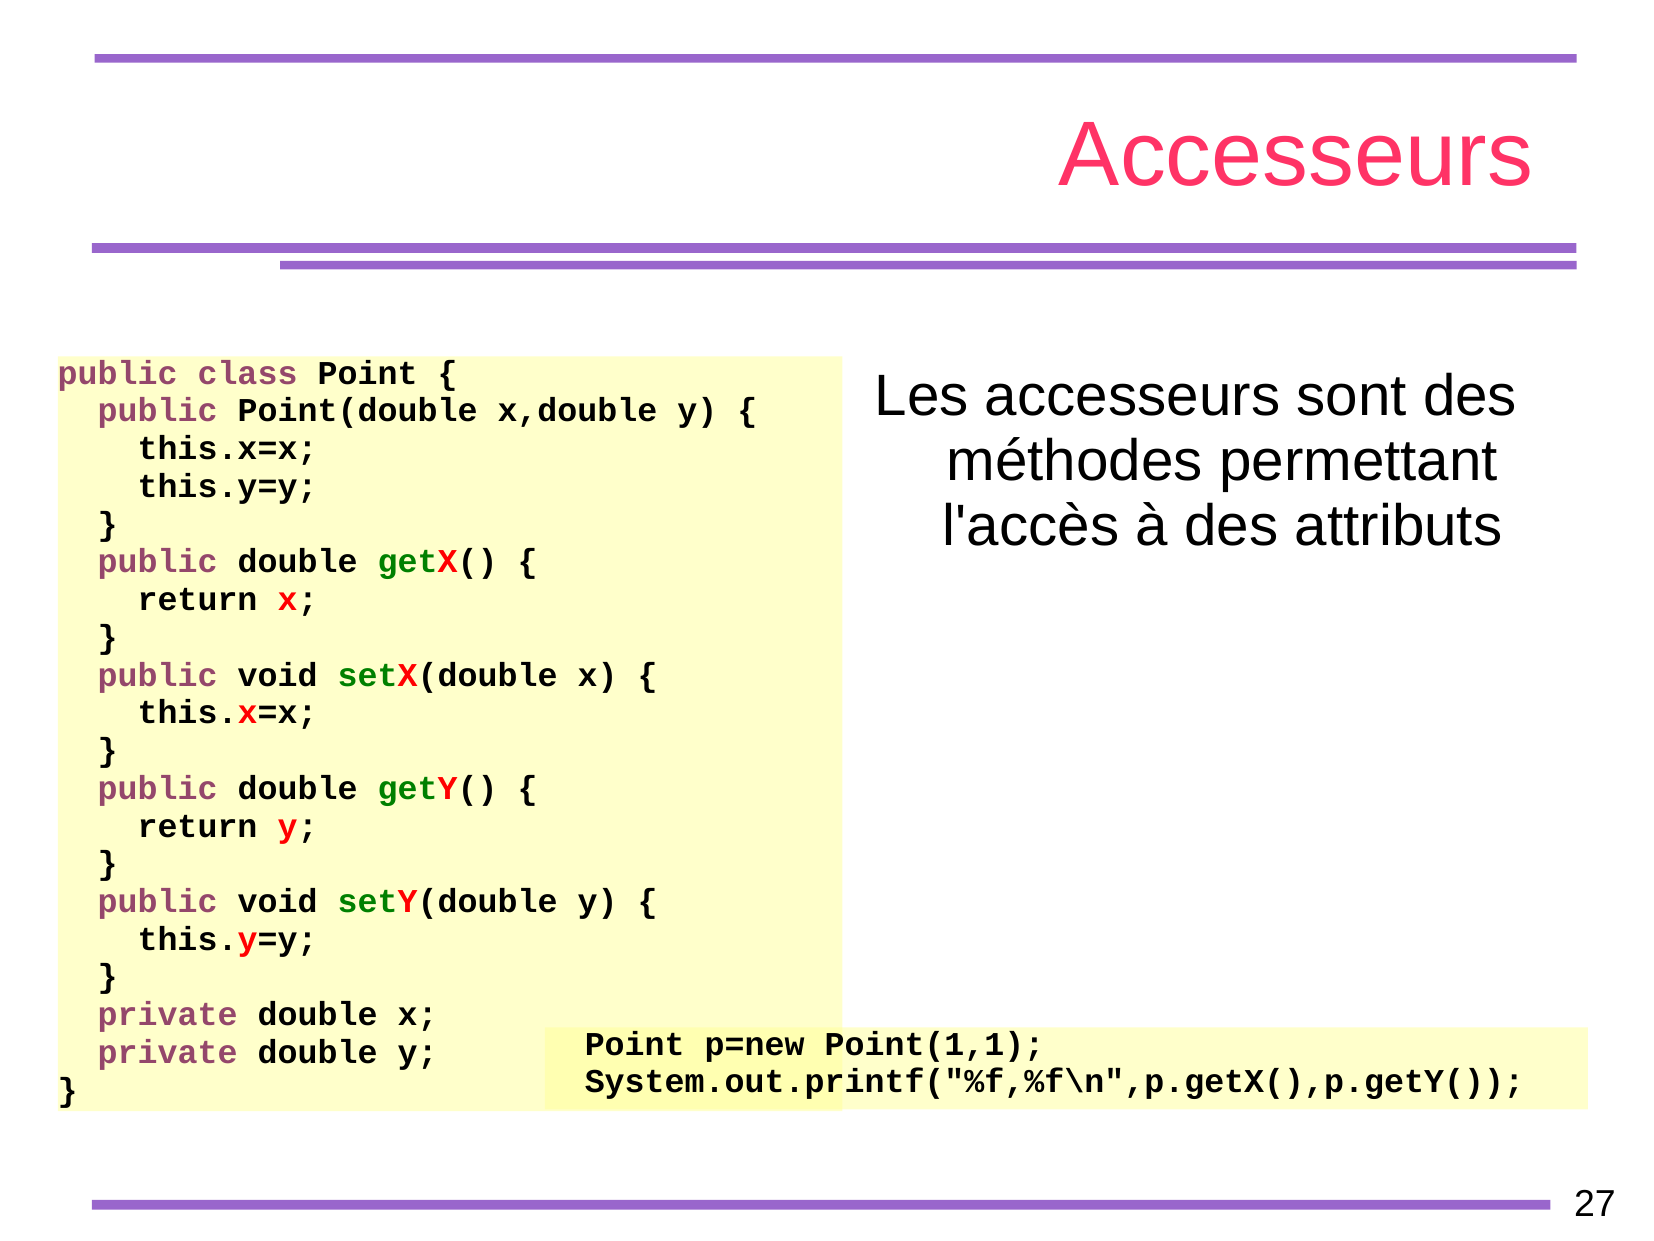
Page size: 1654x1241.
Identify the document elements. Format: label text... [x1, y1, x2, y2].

list Les accesseurs sont des méthodes permettant l'accès à des attributs [843, 362, 1534, 1027]
text_box Point p=new Point(1,1); System.out.printf("%f,%f\n",p.getX(),p.getY()); [544, 1027, 1588, 1110]
title Accesseurs [121, 49, 1534, 257]
text_box public class Point { public Point(double x,double y) { this.x=x; this.y=y; } public double getX() { return x; } public void setX(double x) { this.x=x; } public double getY() { return y; } public void setY(double y) { this.y=y; } private double x; private double y; } [57, 356, 843, 1112]
